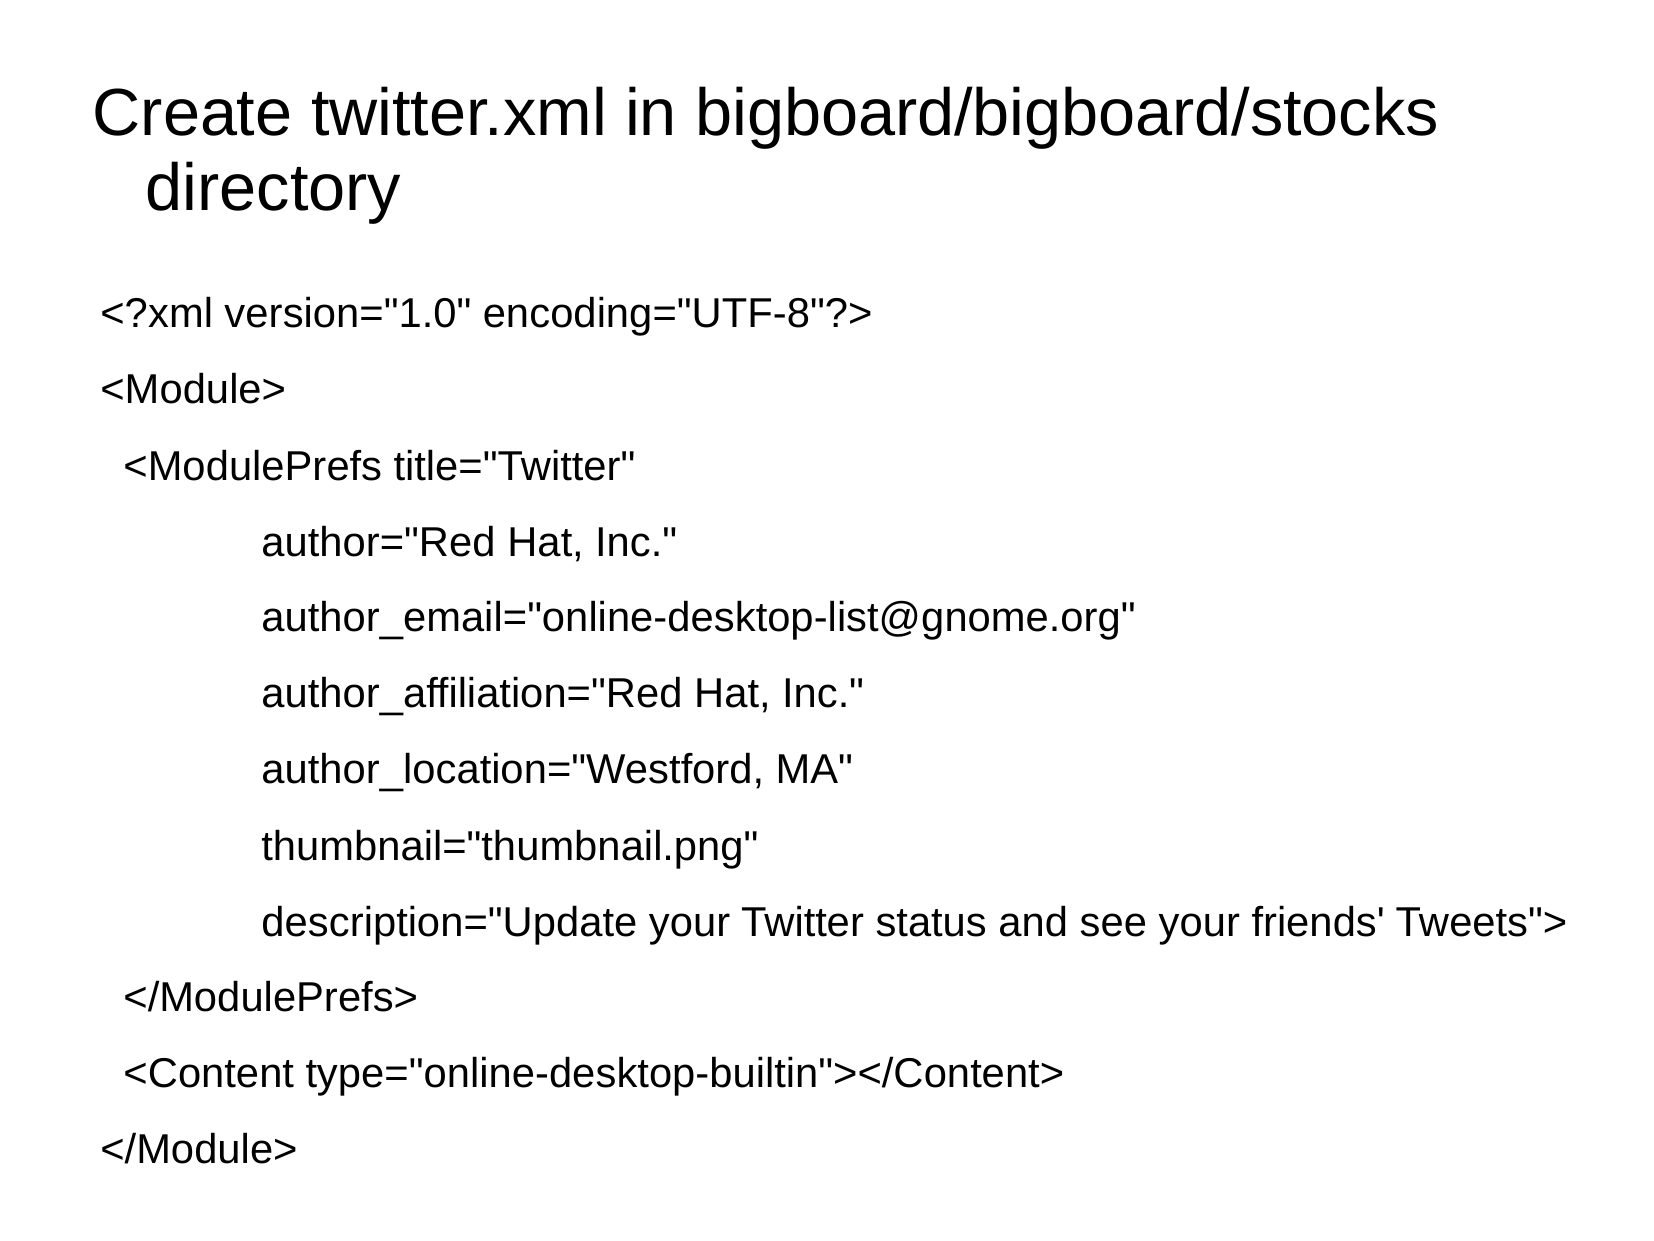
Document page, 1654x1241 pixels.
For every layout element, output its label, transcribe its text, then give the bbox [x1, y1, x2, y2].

list <?xml version="1.0" encoding="UTF-8"?> <Module> <ModulePrefs title="Twitter" author="Red Hat, Inc." author_email="online-desktop-list@gnome.org" author_affiliation="Red Hat, Inc." author_location="Westford, MA" thumbnail="thumbnail.png" description="Update your Twitter status and see your friends' Tweets"> </ModulePrefs> <Content type="online-desktop-builtin"></Content> </Module> [82, 290, 1571, 1173]
list Create twitter.xml in bigboard/bigboard/stocks directory [75, 75, 1605, 273]
